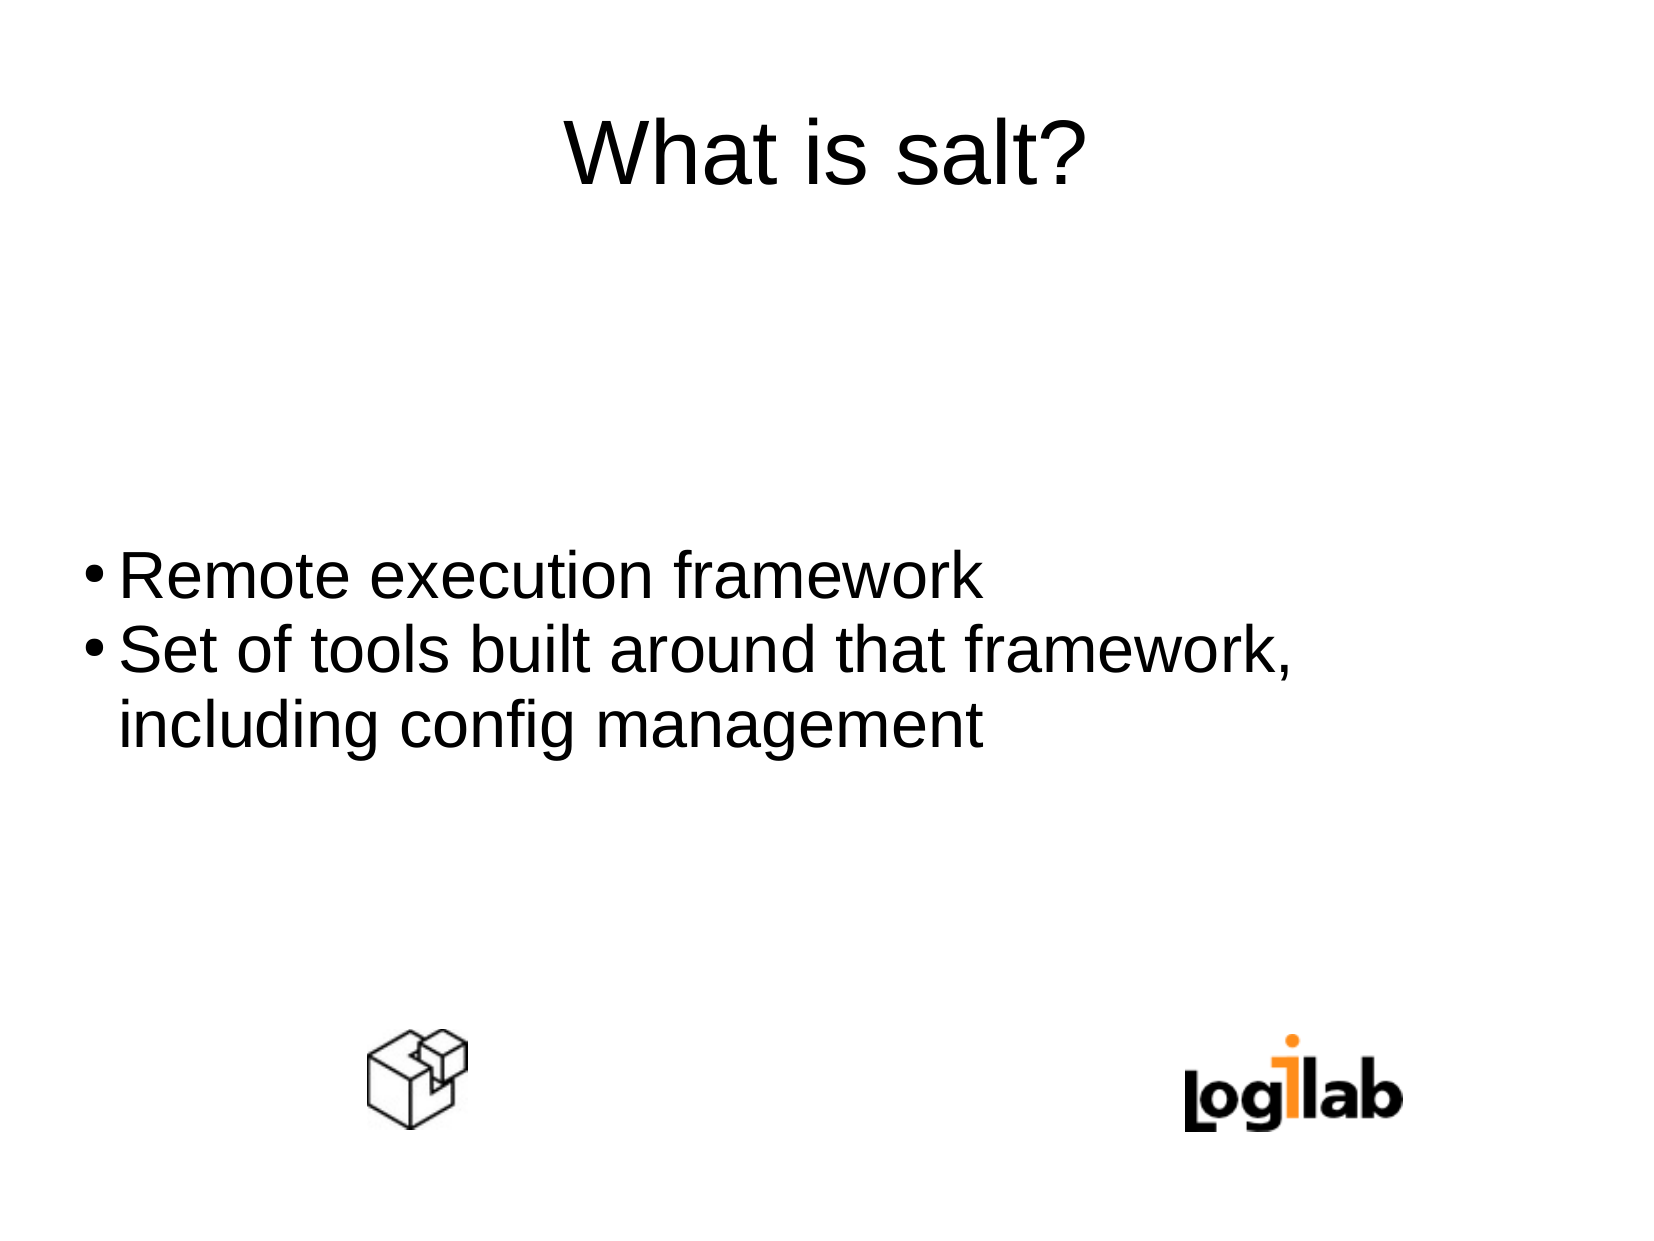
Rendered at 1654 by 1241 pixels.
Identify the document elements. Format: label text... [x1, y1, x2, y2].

subtitle Remote execution framework Set of tools built around that framework, including config management [82, 290, 1571, 1010]
picture [367, 1029, 468, 1130]
title What is salt? [82, 49, 1571, 257]
picture [1185, 1034, 1403, 1132]
